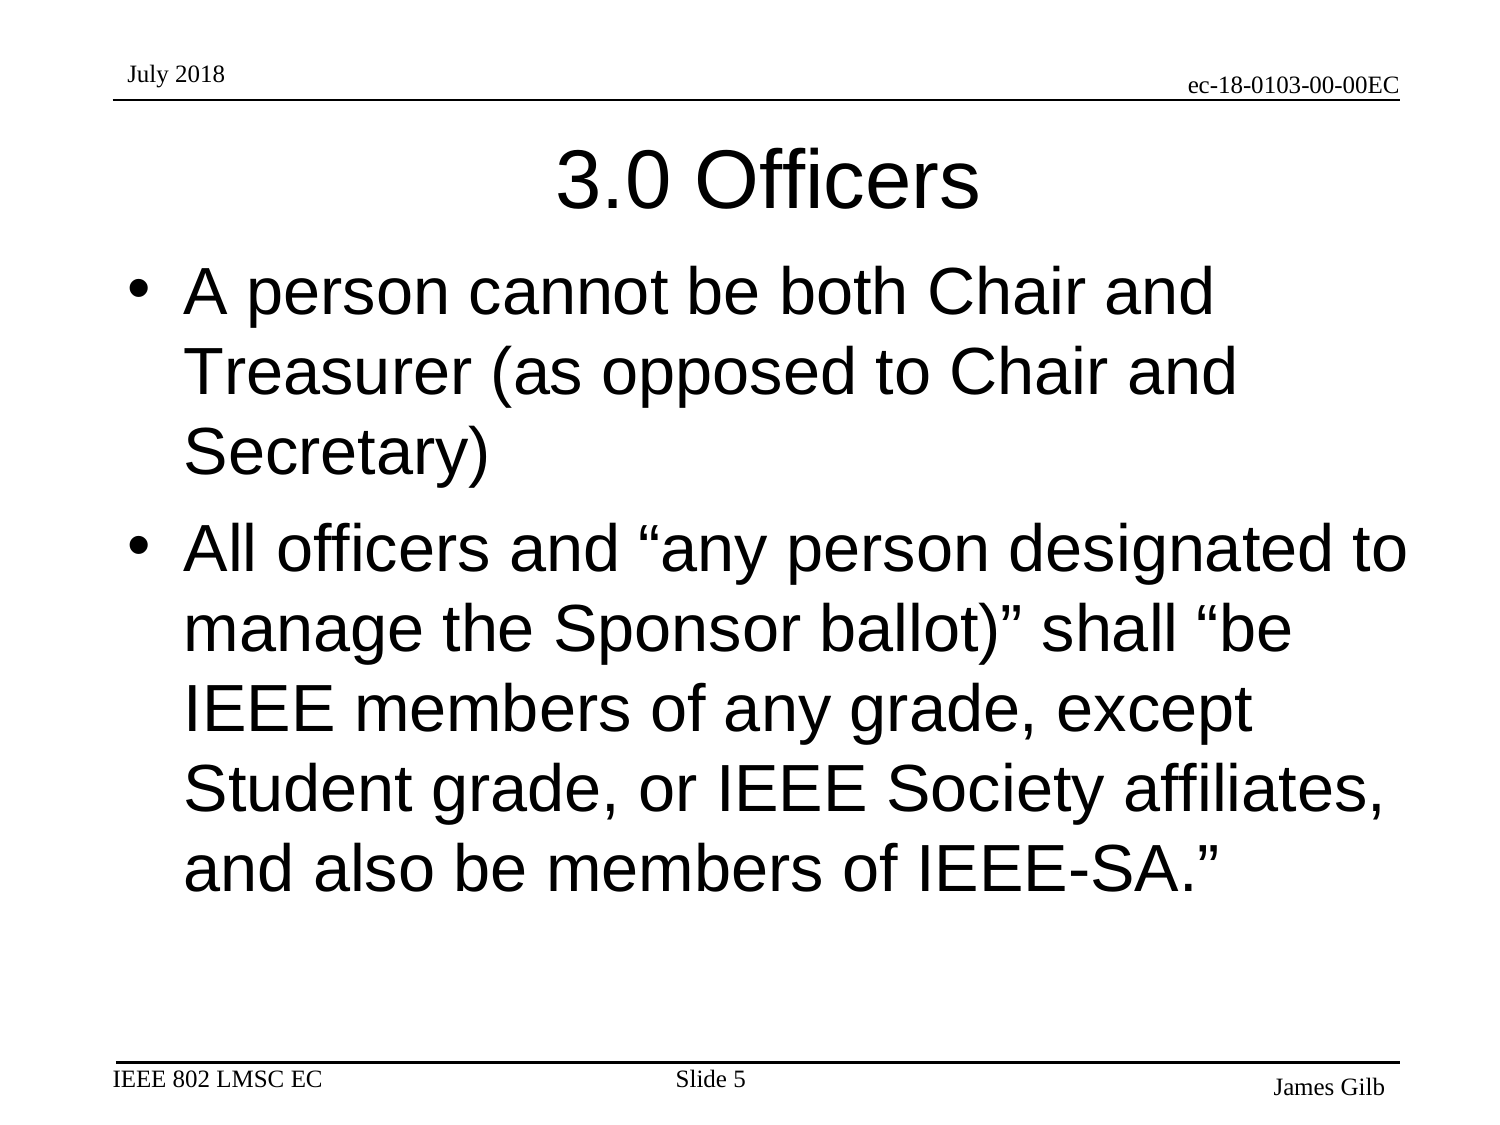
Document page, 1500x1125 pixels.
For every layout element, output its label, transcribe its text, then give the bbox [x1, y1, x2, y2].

title 3.0 Officers [112, 112, 1426, 238]
list A person cannot be both Chair and Treasurer (as opposed to Chair and Secretary) All officers and “any person designated to manage the Sponsor ballot)” shall “be IEEE members of any grade, except Student grade, or IEEE Society affiliates, and also be members of IEEE-SA.” [112, 239, 1426, 1051]
